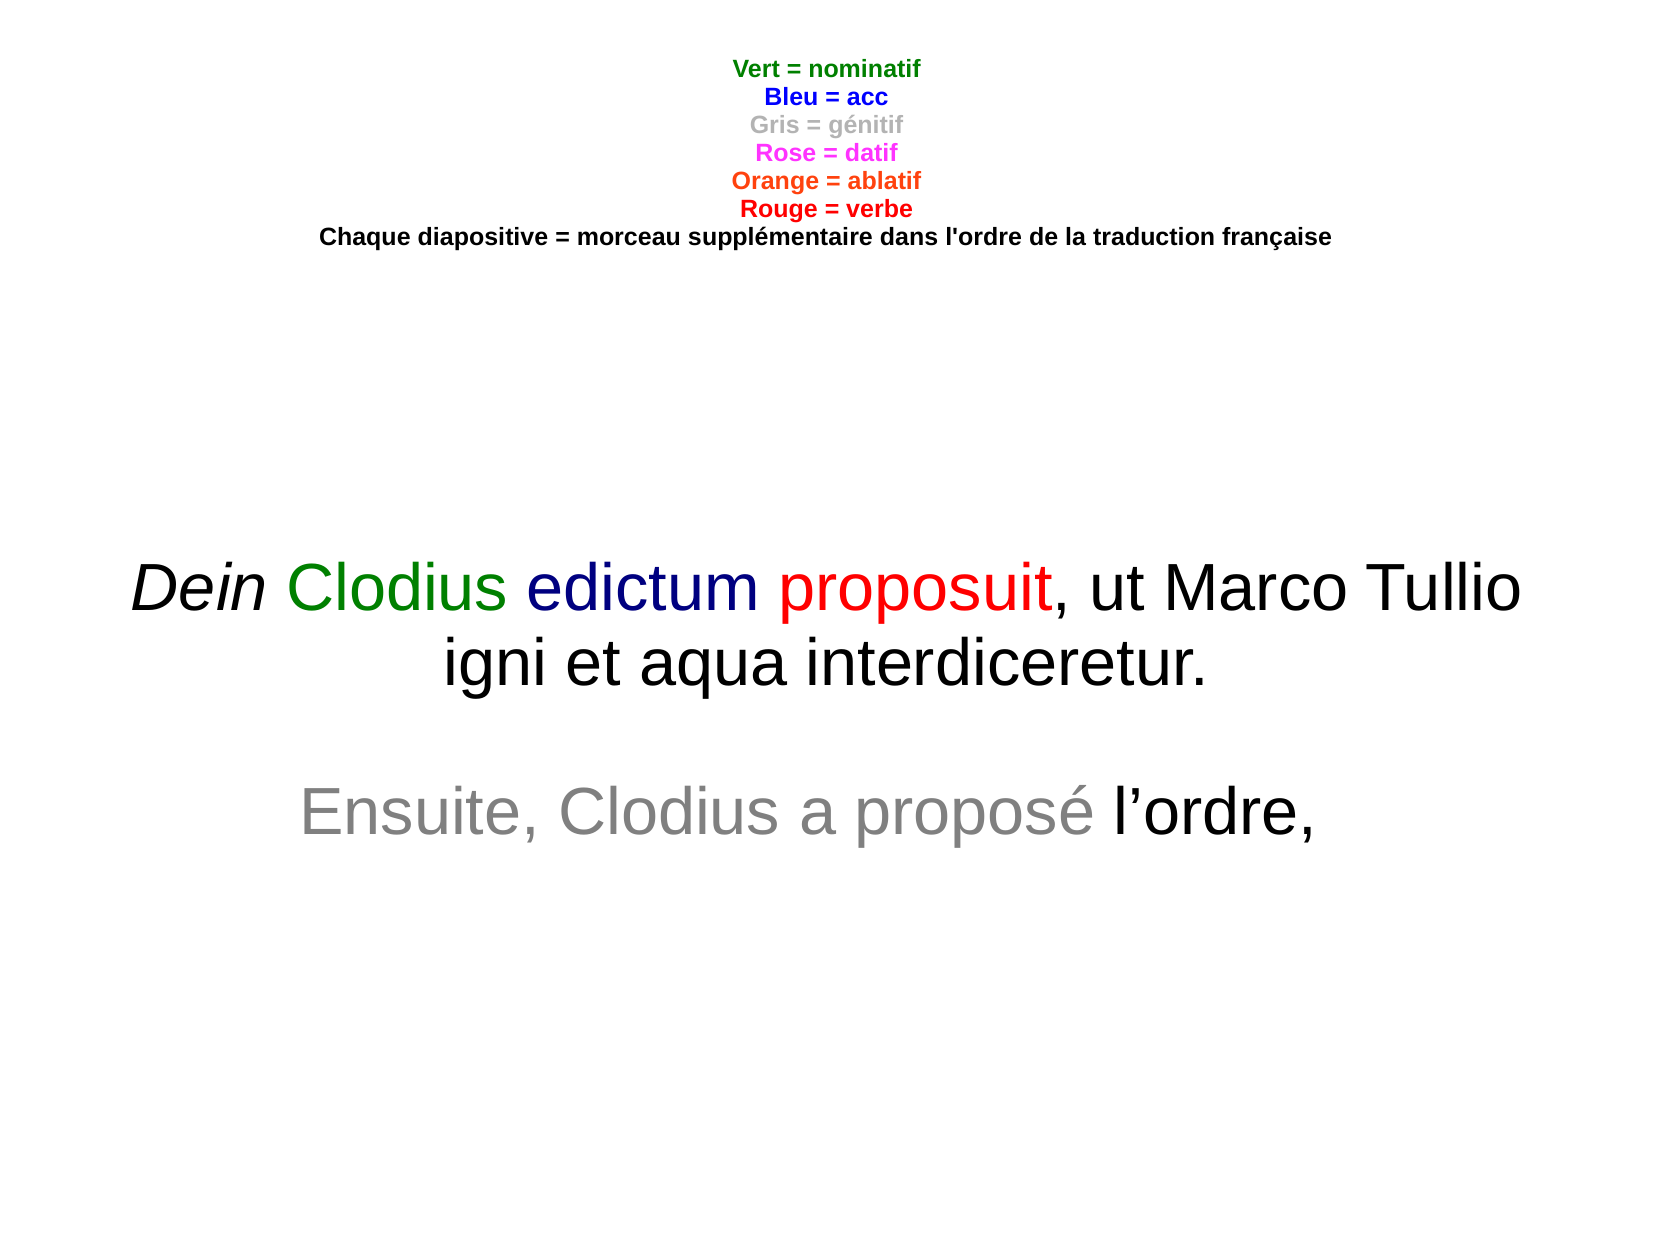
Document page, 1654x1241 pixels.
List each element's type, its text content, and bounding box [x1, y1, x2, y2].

title Vert = nominatif Bleu = acc Gris = génitif Rose = datif Orange = ablatif Rouge = verbe Chaque diapositive = morceau supplémentaire dans l'ordre de la traduction française [82, 49, 1571, 257]
subtitle Dein Clodius edictum proposuit, ut Marco Tullio igni et aqua interdiceretur. Ensuite, Clodius a proposé l’ordre, [82, 290, 1571, 1109]
